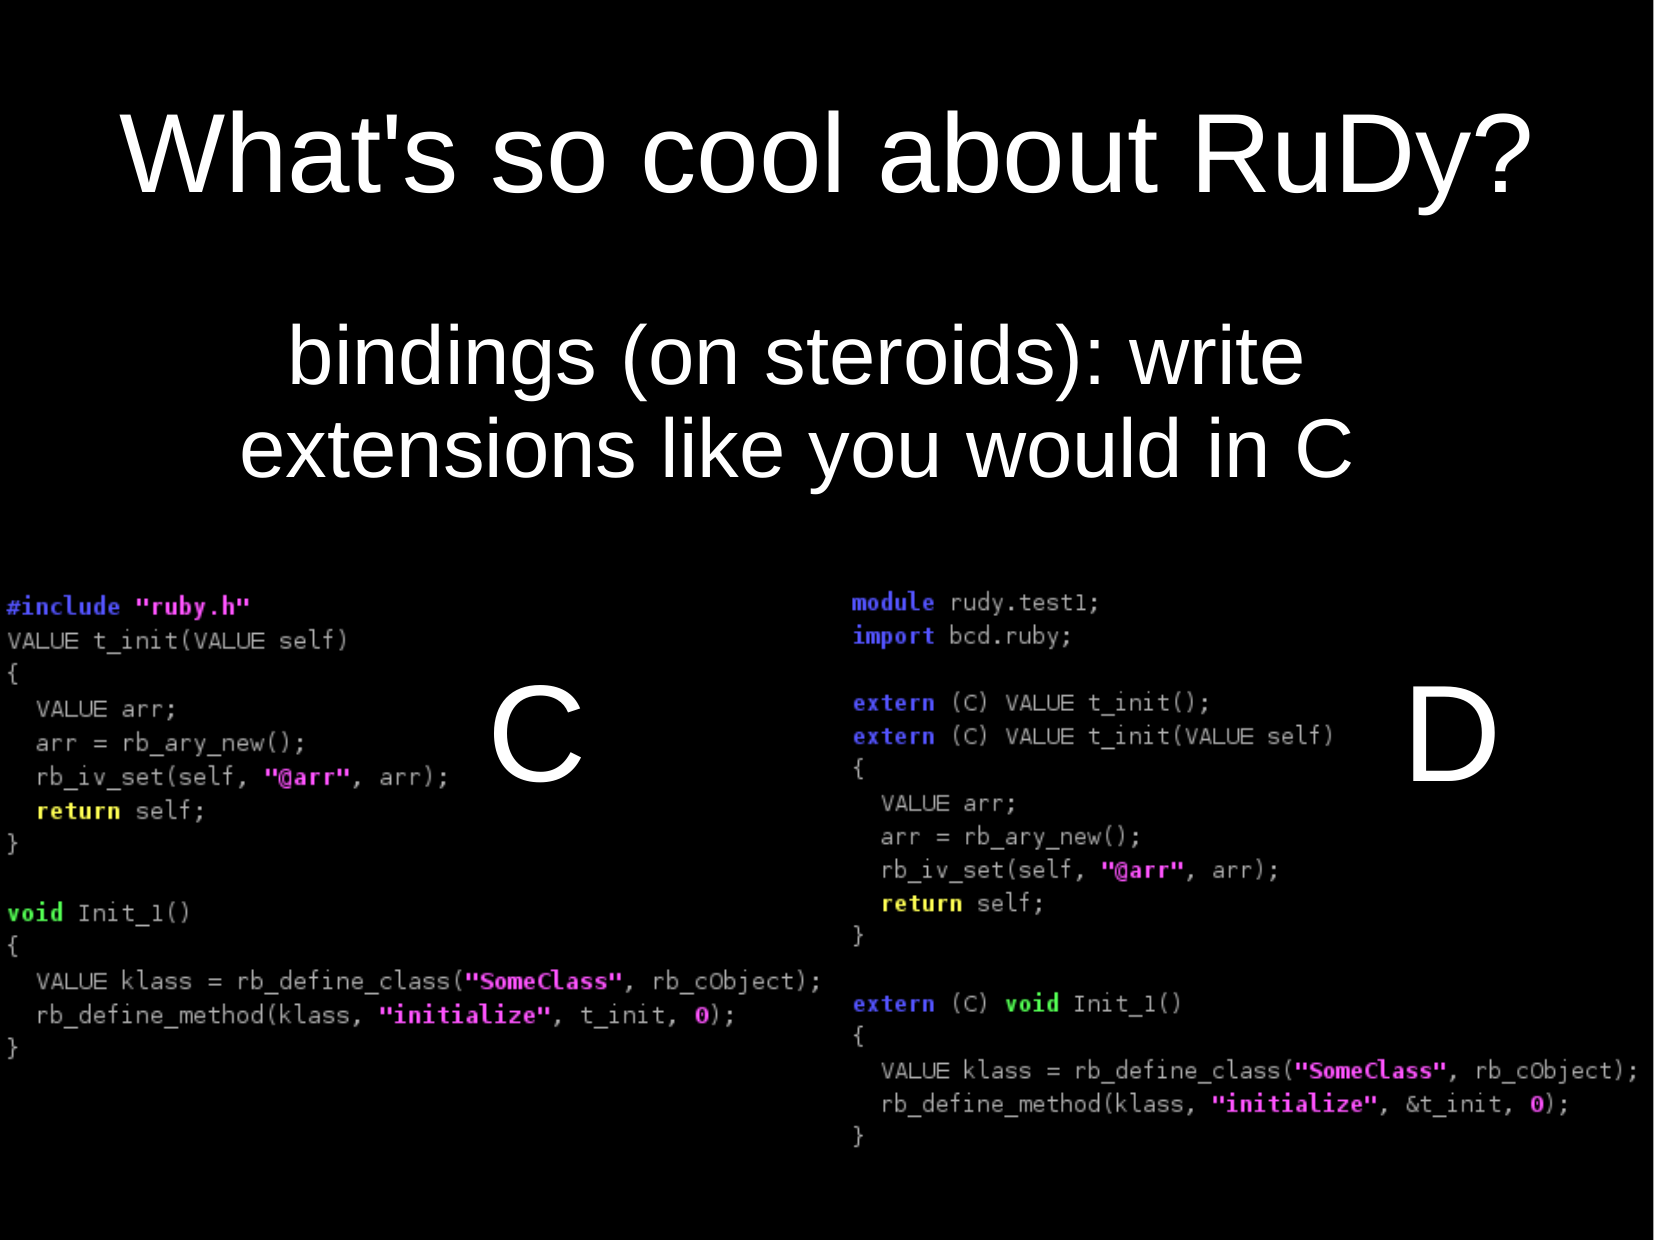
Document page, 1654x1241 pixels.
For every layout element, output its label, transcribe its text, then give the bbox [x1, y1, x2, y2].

picture [851, 586, 1649, 1151]
picture [5, 590, 827, 1063]
title What's so cool about RuDy? [82, 49, 1571, 257]
text_box bindings (on steroids): write extensions like you would in C [118, 302, 1477, 503]
text_box D [1387, 649, 1595, 819]
text_box C [472, 649, 591, 819]
